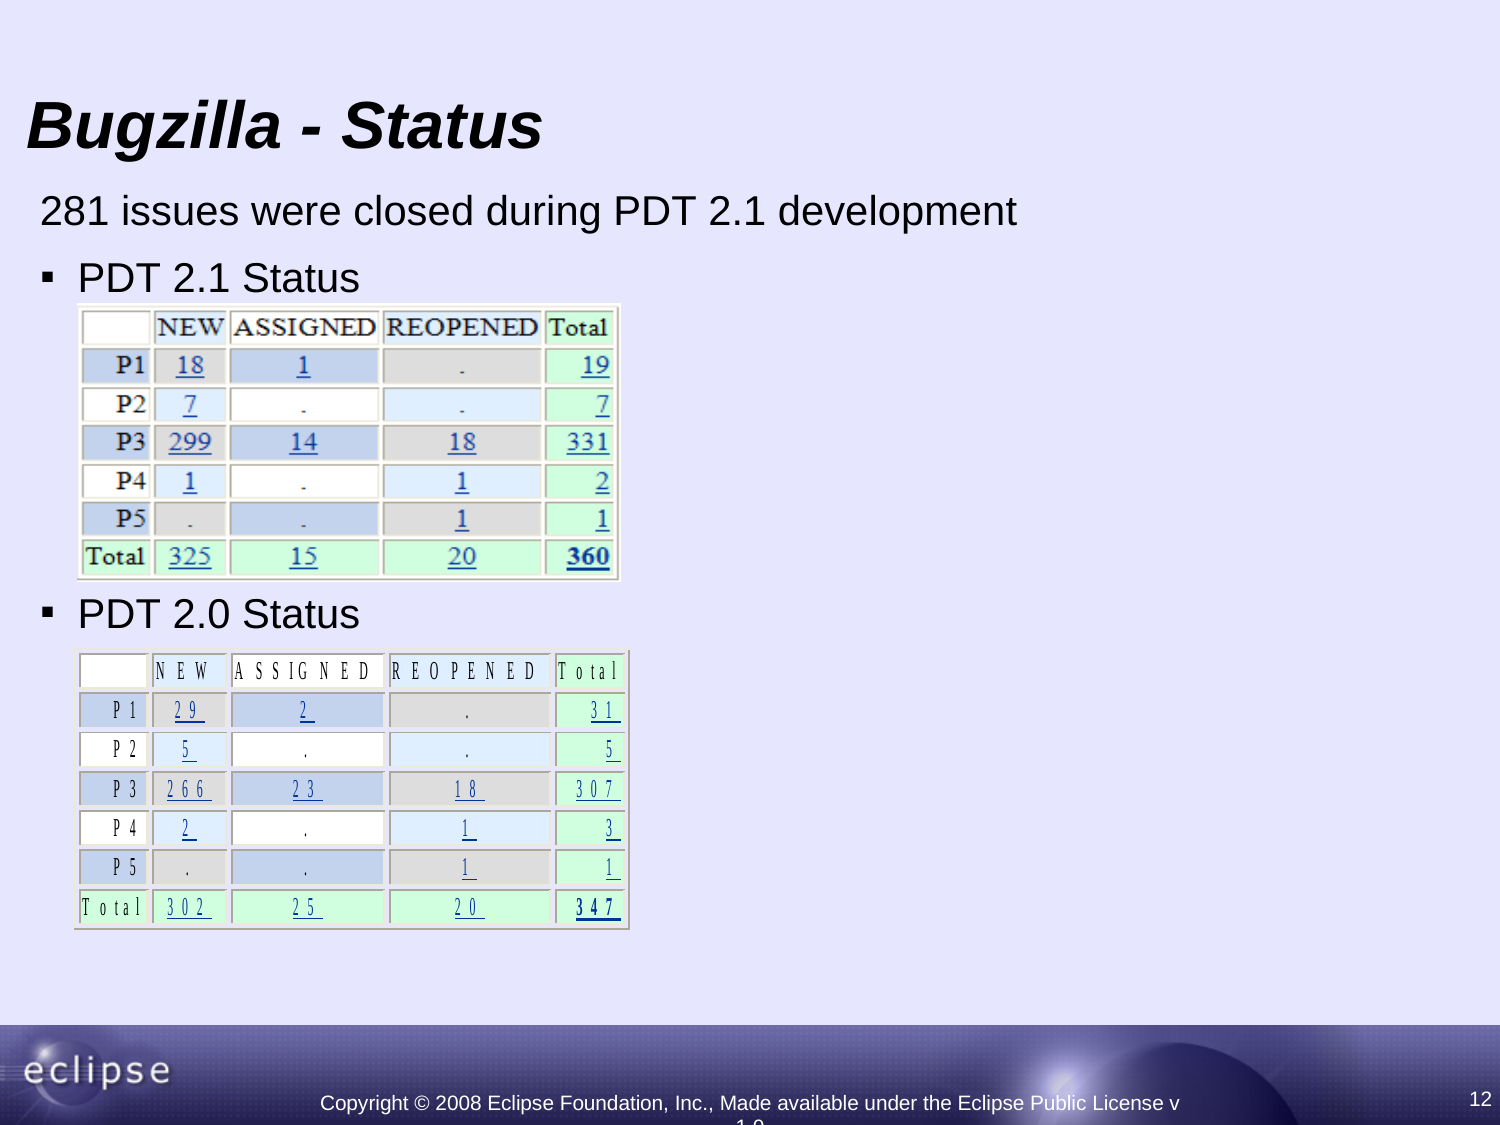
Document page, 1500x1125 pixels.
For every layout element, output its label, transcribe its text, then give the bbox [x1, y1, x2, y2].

title Bugzilla - Status [26, 84, 1474, 172]
picture [0, 1025, 1500, 1125]
list 281 issues were closed during PDT 2.1 development PDT 2.1 Status PDT 2.0 Status [37, 187, 1463, 1021]
picture [77, 303, 621, 582]
picture [73, 625, 1161, 960]
